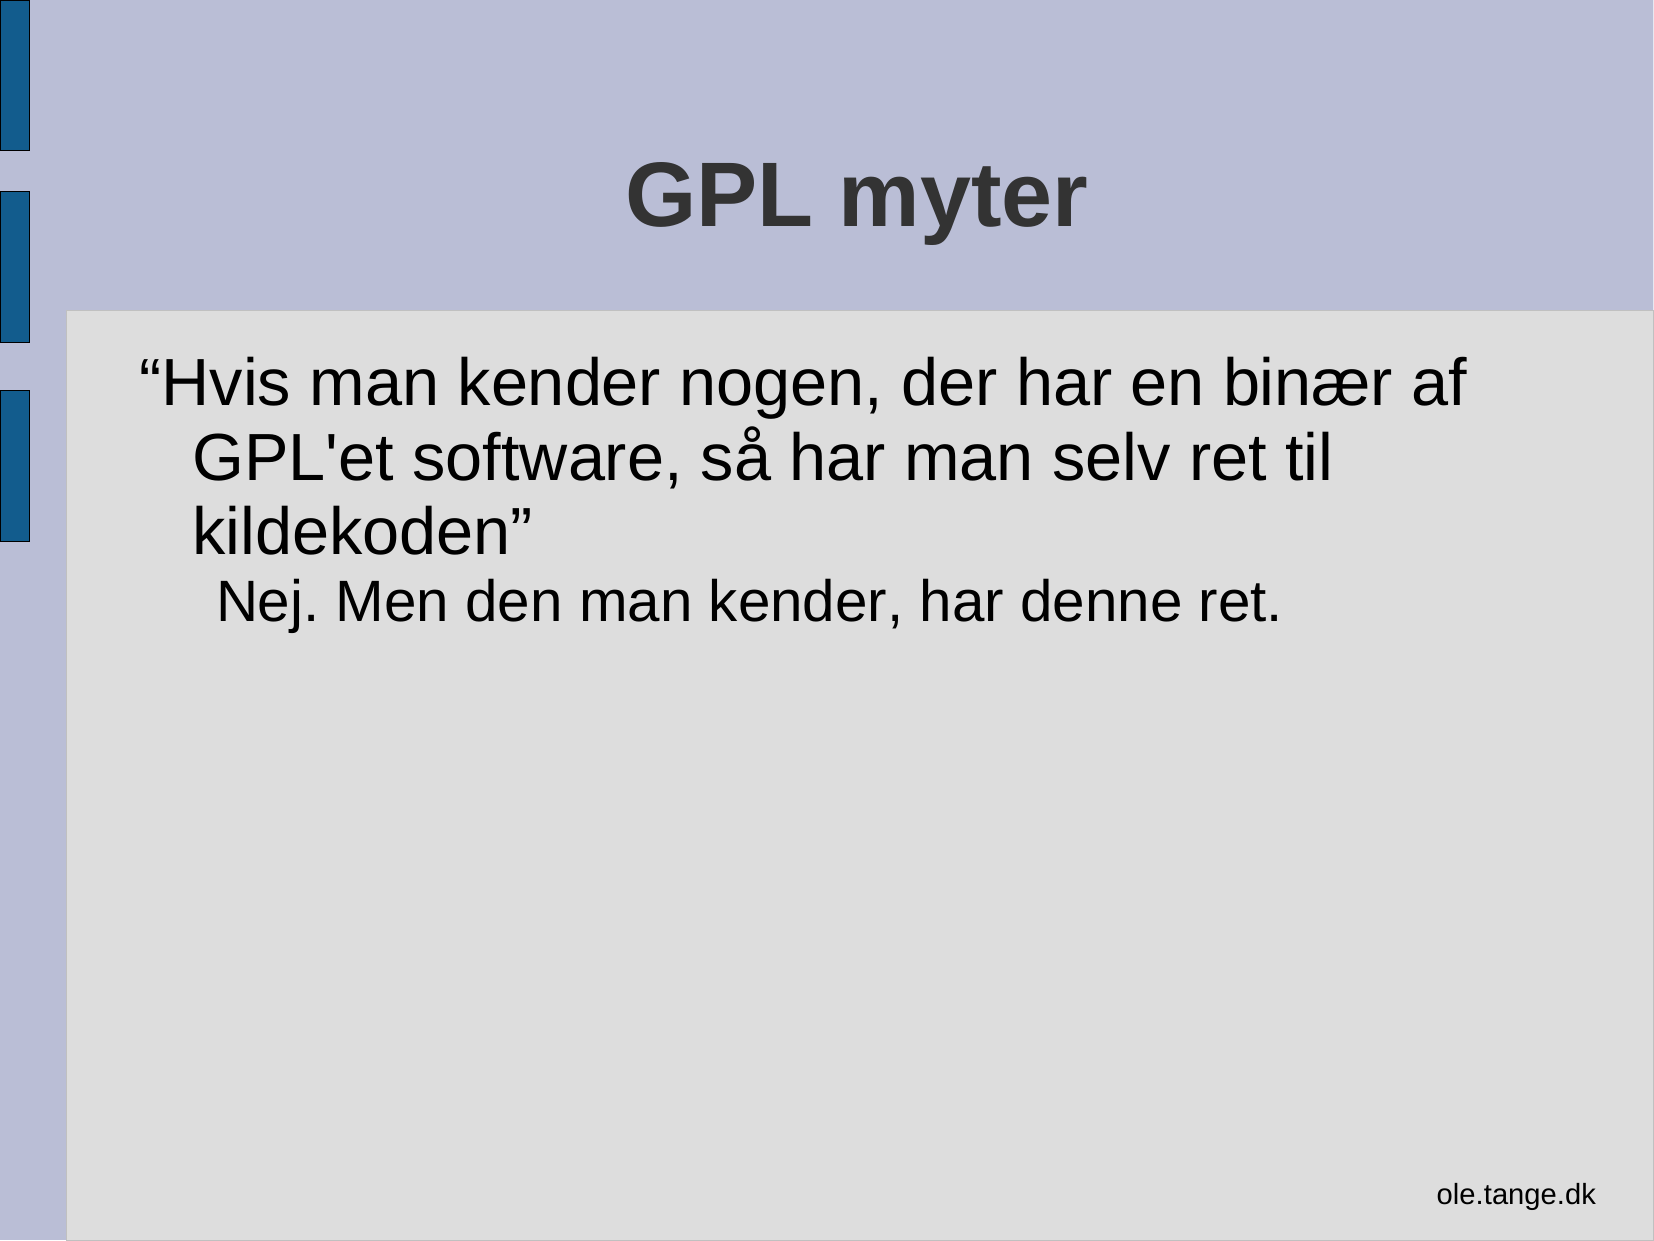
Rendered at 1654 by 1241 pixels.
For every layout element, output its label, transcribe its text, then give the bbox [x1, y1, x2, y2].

list “Hvis man kender nogen, der har en binær af GPL'et software, så har man selv ret til kildekoden” Nej. Men den man kender, har denne ret. [121, 344, 1534, 1127]
title GPL myter [121, 91, 1534, 299]
